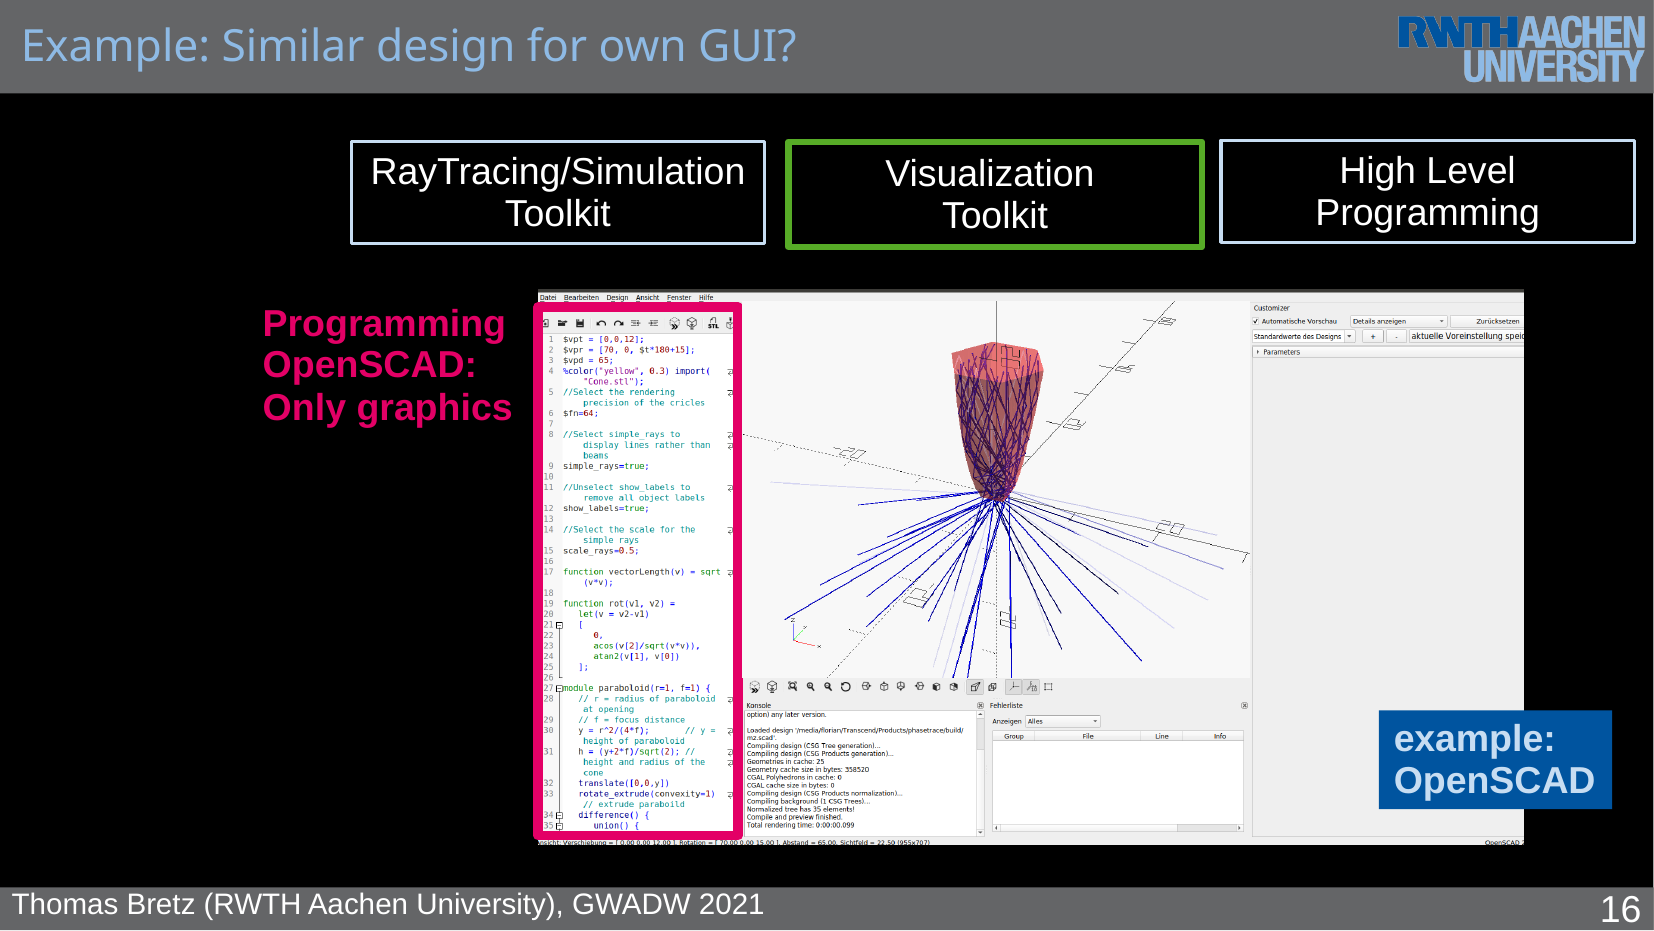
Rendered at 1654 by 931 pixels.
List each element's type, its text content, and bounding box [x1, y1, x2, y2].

text_box RayTracing/Simulation Toolkit [351, 141, 765, 244]
text_box Programming OpenSCAD: Only graphics [248, 294, 559, 436]
text_box High Level Programming [1220, 140, 1635, 243]
text_box Visualization Toolkit [788, 141, 1202, 247]
picture [543, 312, 733, 831]
title Example: Similar design for own GUI? [20, 7, 1510, 82]
picture [538, 289, 1524, 845]
picture [1363, 0, 1654, 113]
text_box example: OpenSCAD [1378, 710, 1613, 810]
